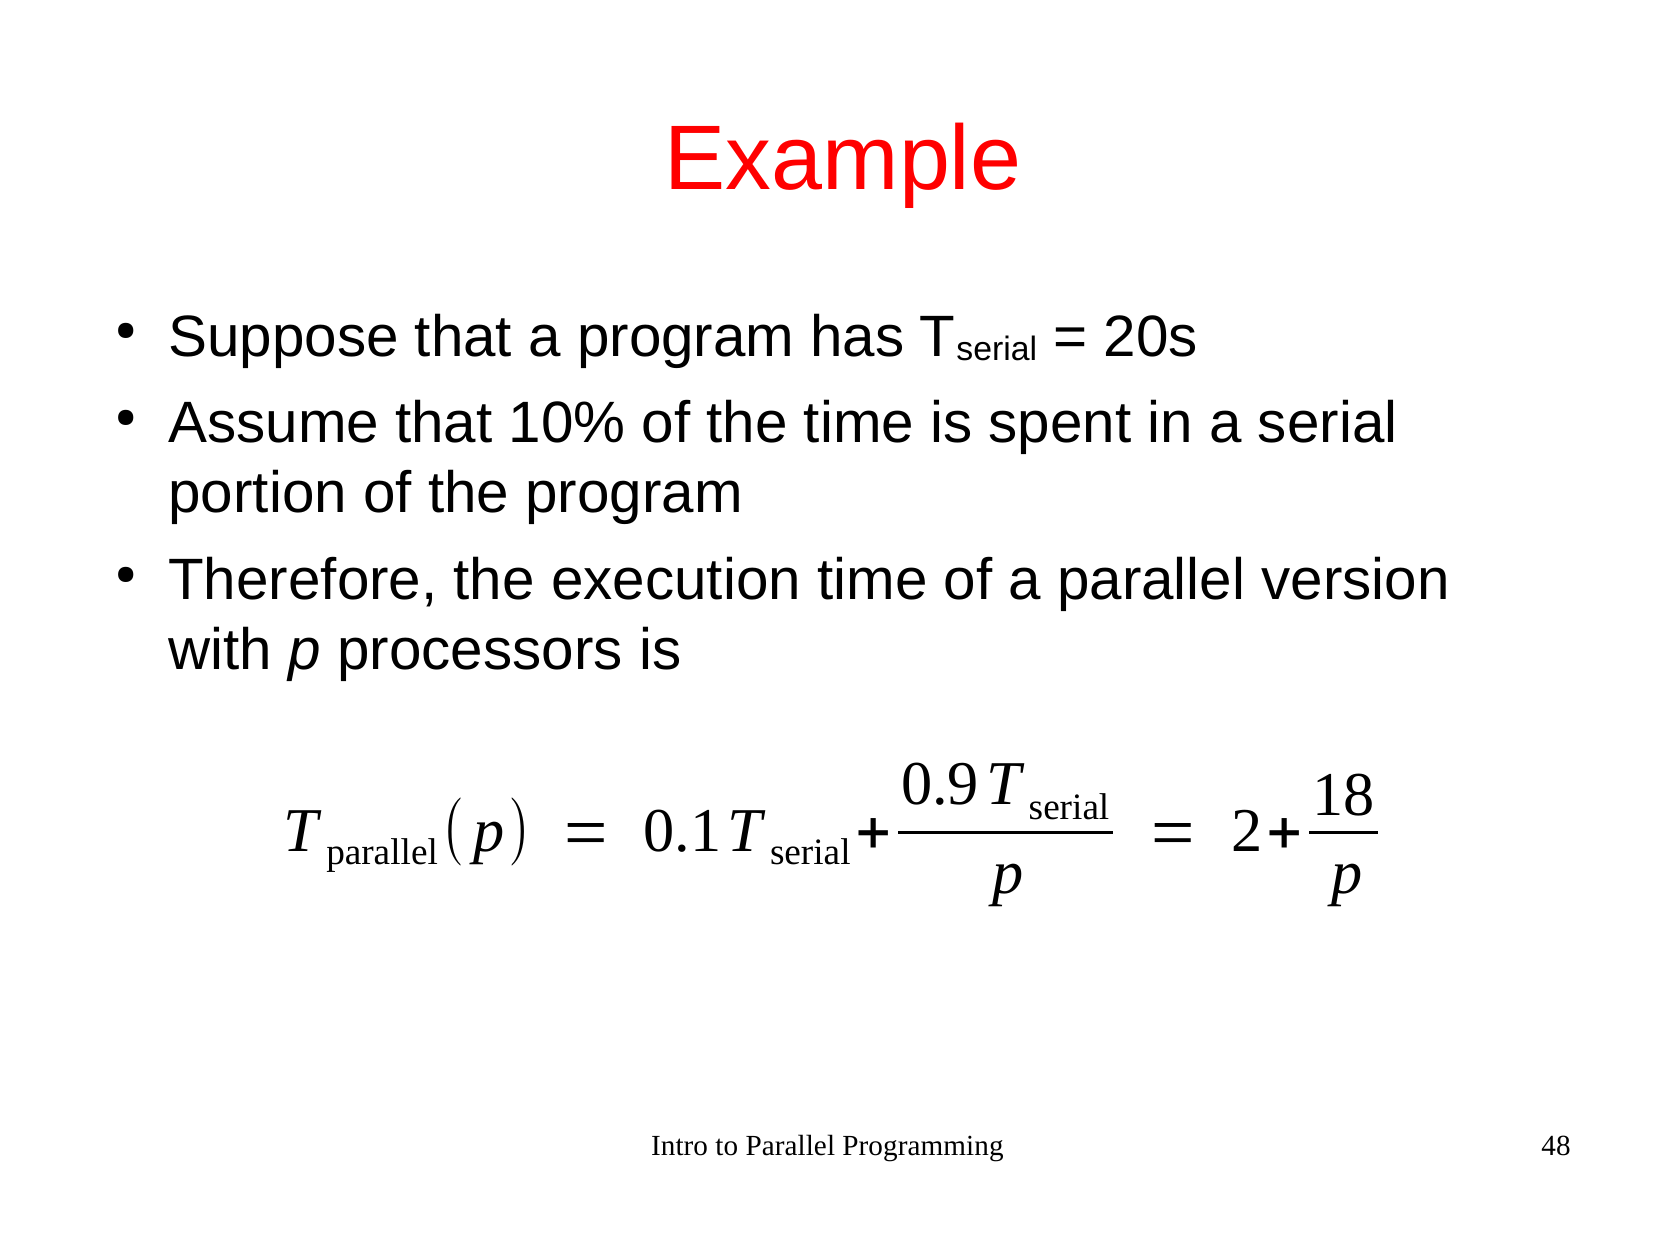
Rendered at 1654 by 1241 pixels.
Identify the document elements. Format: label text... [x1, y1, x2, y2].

chart [277, 750, 1388, 907]
list Suppose that a program has Tserial = 20s Assume that 10% of the time is spent in a serial portion of the program Therefore, the execution time of a parallel version with p processors is [82, 290, 1571, 1109]
title Example [82, 49, 1571, 257]
